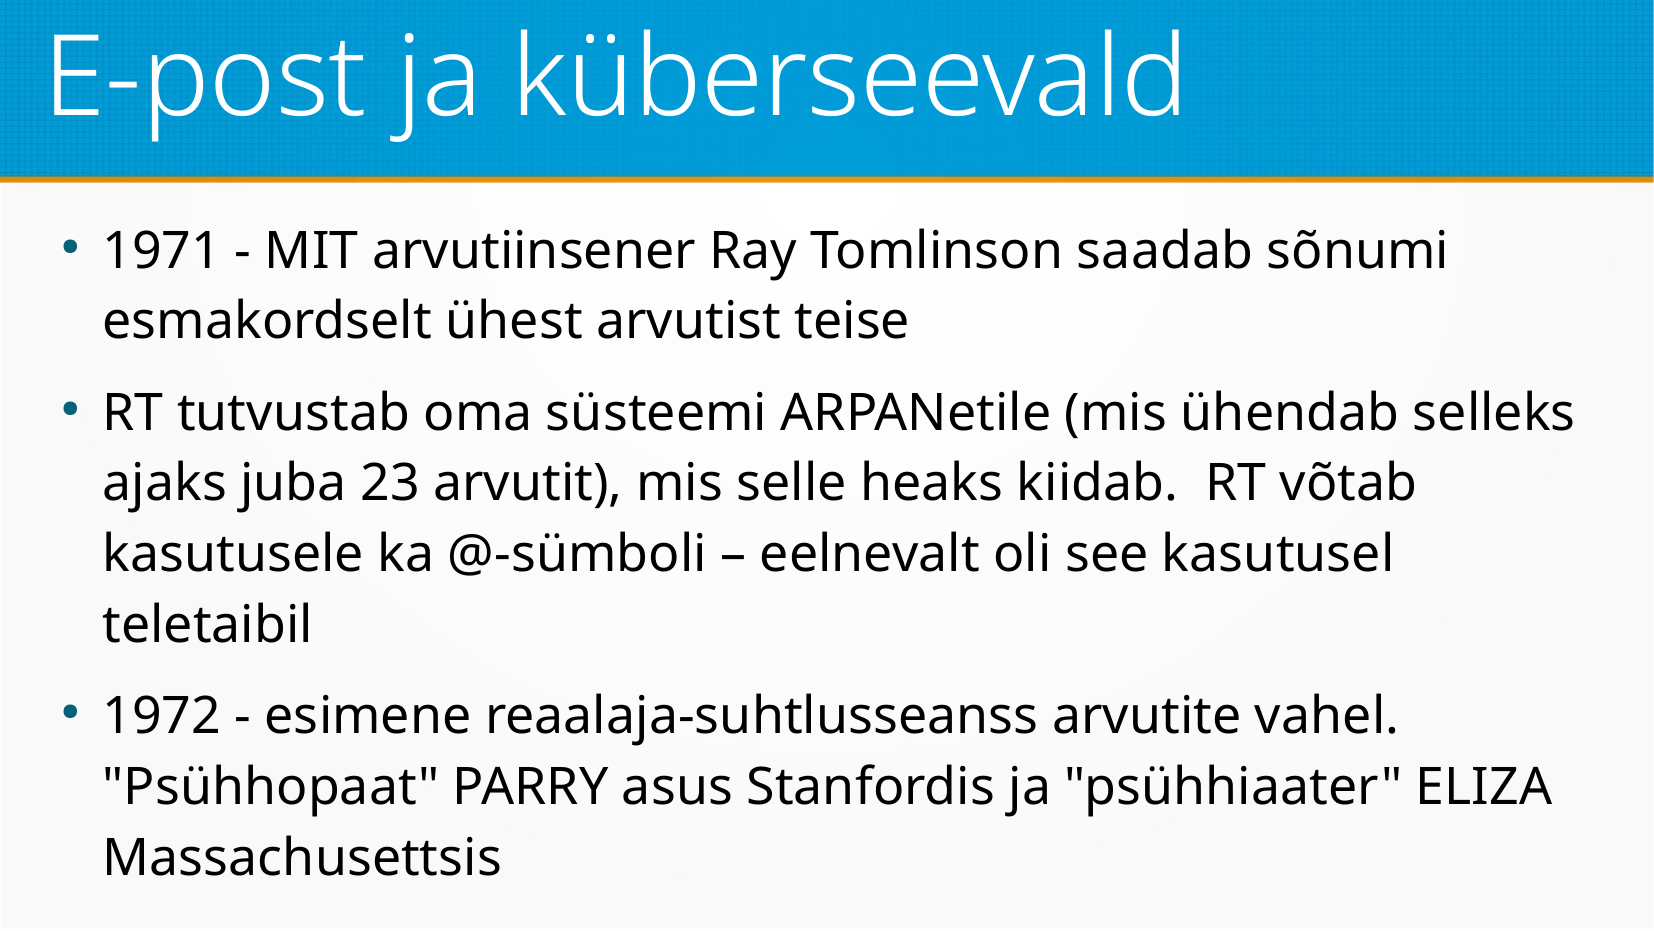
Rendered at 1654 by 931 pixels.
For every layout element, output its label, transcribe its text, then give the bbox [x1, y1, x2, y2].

title E-post ja küberseevald [43, 0, 1619, 149]
list 1971 - MIT arvutiinsener Ray Tomlinson saadab sõnumi esmakordselt ühest arvutist teise RT tutvustab oma süsteemi ARPANetile (mis ühendab selleks ajaks juba 23 arvutit), mis selle heaks kiidab. RT võtab kasutusele ka @-sümboli – eelnevalt oli see kasutusel teletaibil 1972 - esimene reaalaja-suhtlusseanss arvutite vahel. "Psühhopaat" PARRY asus Stanfordis ja "psühhiaater" ELIZA Massachusettsis [47, 212, 1607, 902]
picture [0, 175, 1654, 931]
